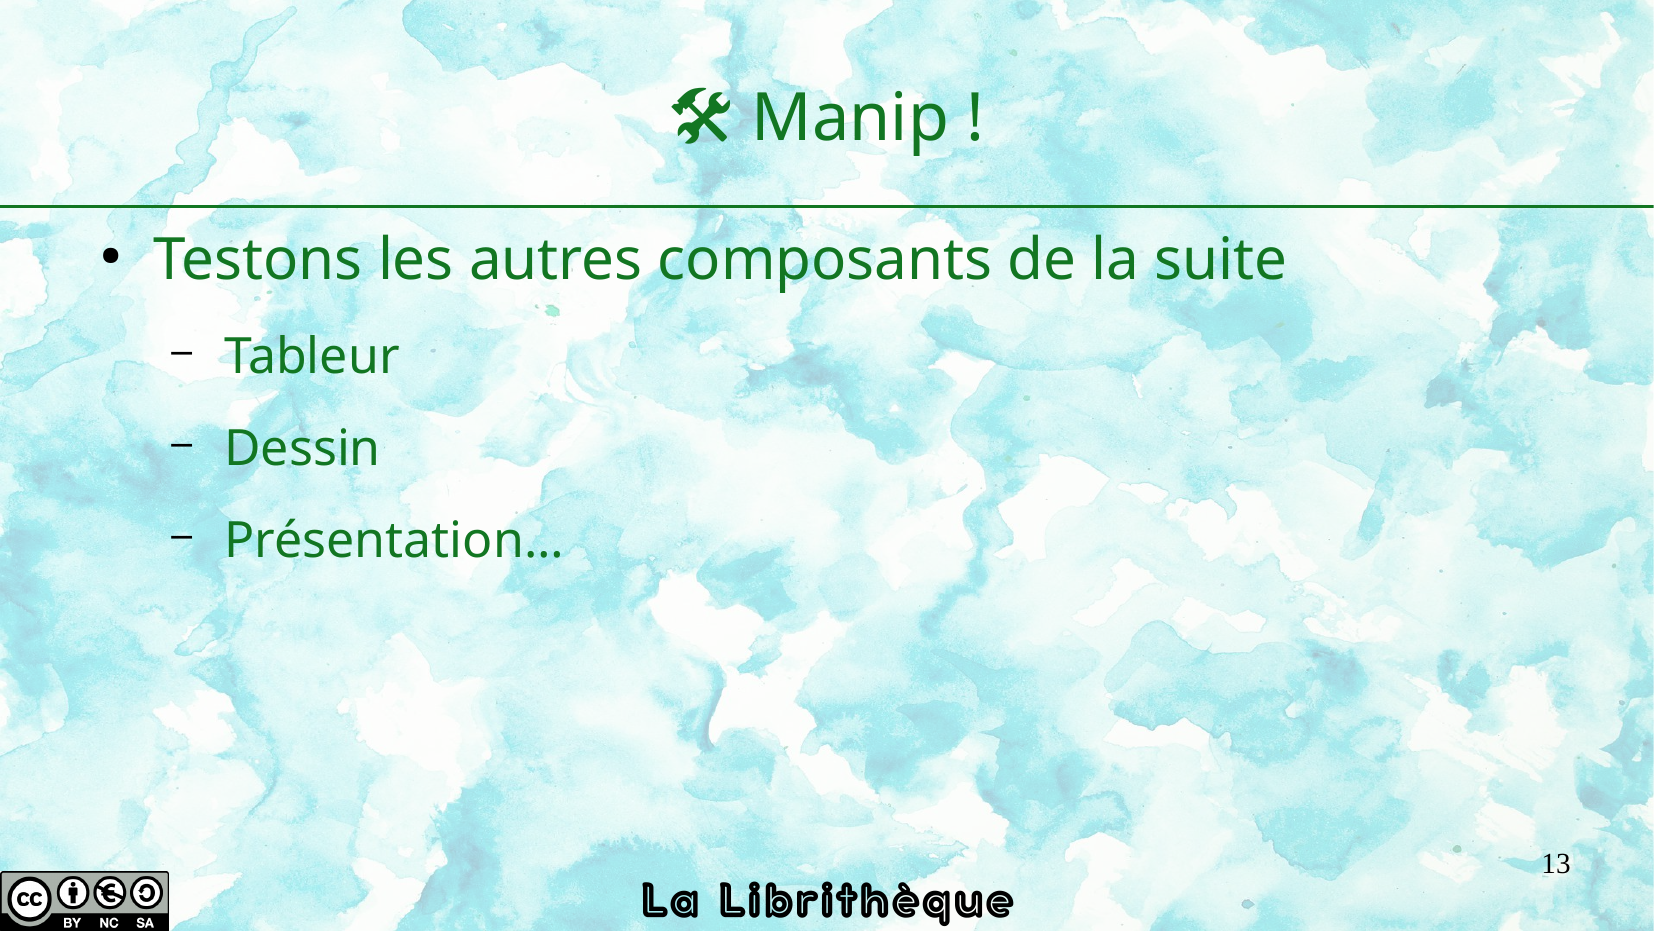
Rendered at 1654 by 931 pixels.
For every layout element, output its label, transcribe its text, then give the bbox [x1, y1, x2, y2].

title 🛠 Manip ! [82, 37, 1571, 193]
picture [0, 871, 169, 931]
list Testons les autres composants de la suite Tableur Dessin Présentation… [82, 217, 1571, 827]
picture [628, 827, 1026, 931]
